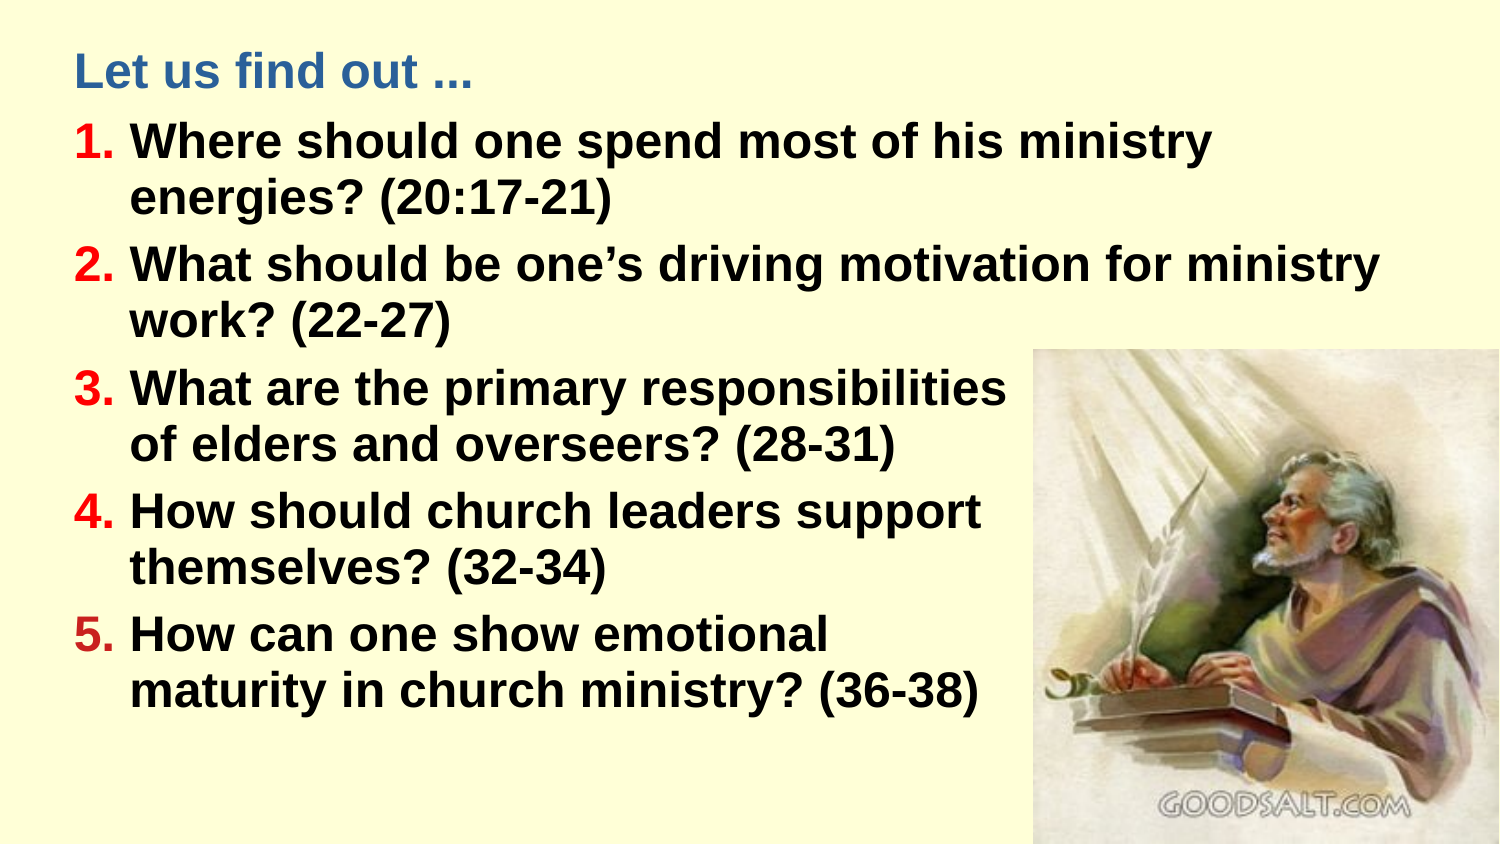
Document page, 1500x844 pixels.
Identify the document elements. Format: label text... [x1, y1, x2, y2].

picture [1033, 349, 1499, 844]
text_box Let us find out ... [59, 35, 1182, 106]
text_box 1. Where should one spend most of his ministry energies? (20:17-21) 2. What should be one’s driving motivation for ministry work? (22-27) 3. What are the primary responsibilities of elders and overseers? (28-31) 4. How should church leaders support themselves? (32-34) 5. How can one show emotional maturity in church ministry? (36-38) [59, 106, 1477, 726]
